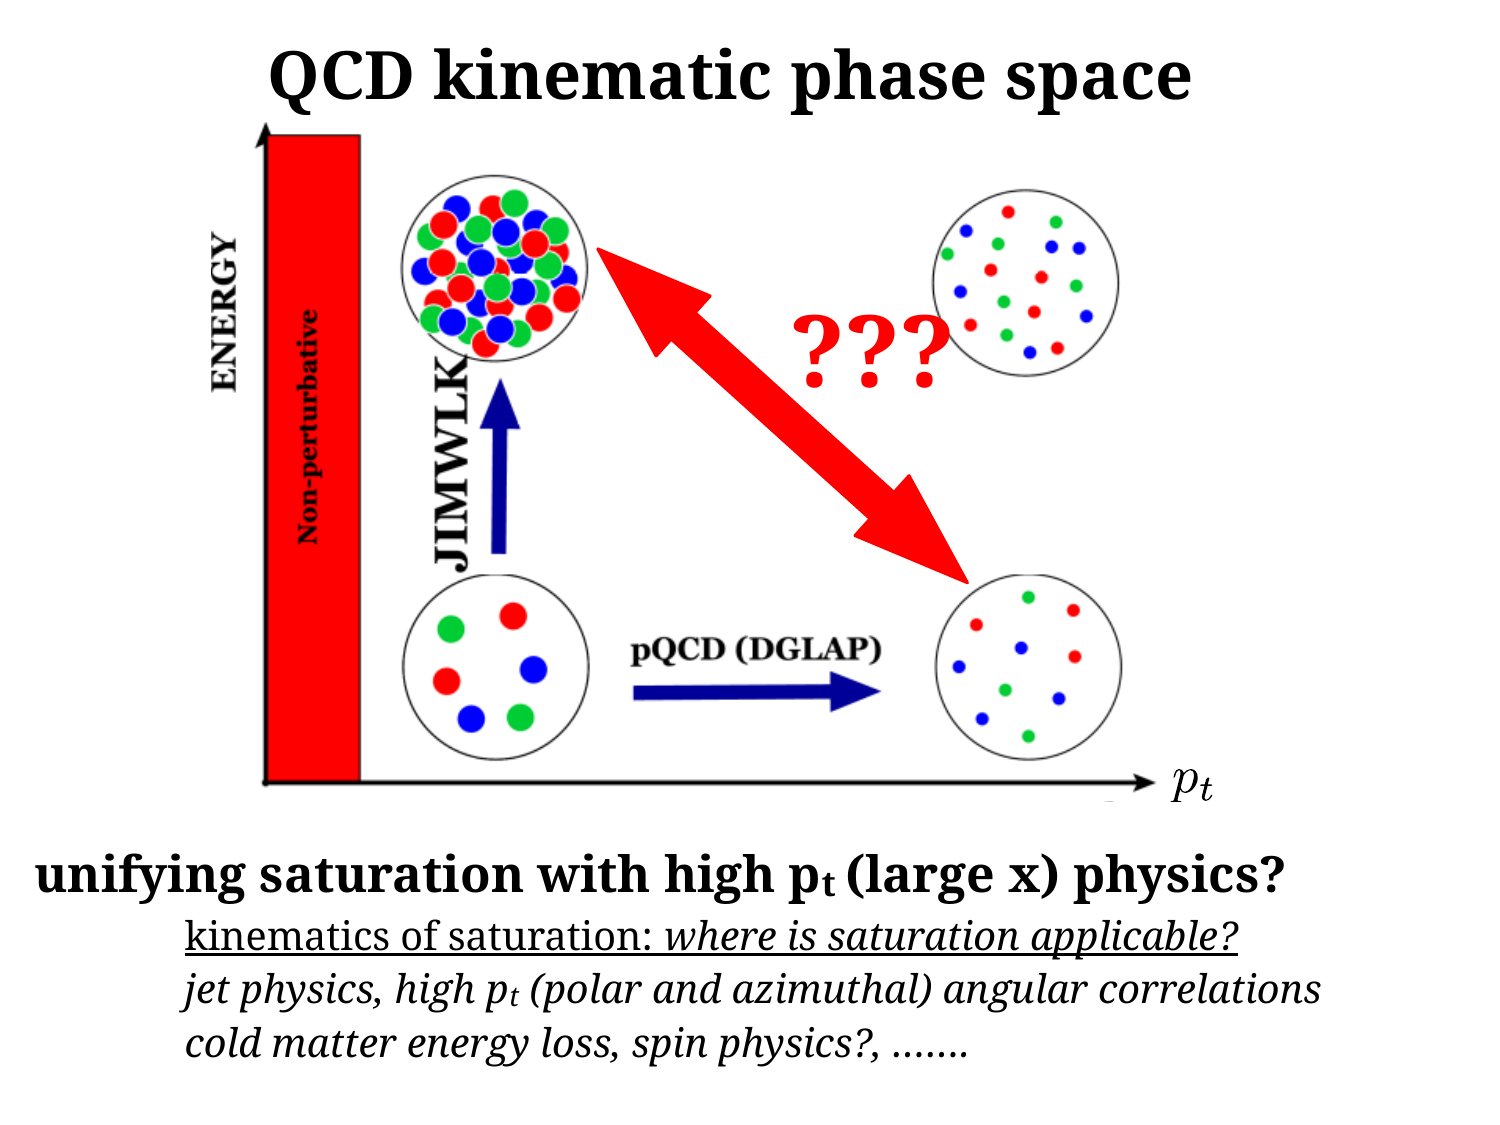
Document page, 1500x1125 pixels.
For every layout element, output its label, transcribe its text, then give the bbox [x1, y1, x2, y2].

text_box [1102, 769, 1215, 844]
text_box unifying saturation with high pt (large x) physics? kinematics of saturation: where is saturation applicable? jet physics, high pt (polar and azimuthal) angular correlations cold matter energy loss, spin physics?, ……. [34, 820, 1498, 1088]
text_box ??? [775, 280, 1002, 438]
text_box [597, 248, 775, 433]
text_box QCD kinematic phase space [0, 27, 1463, 120]
picture [211, 122, 1182, 820]
text_box [780, 438, 968, 583]
